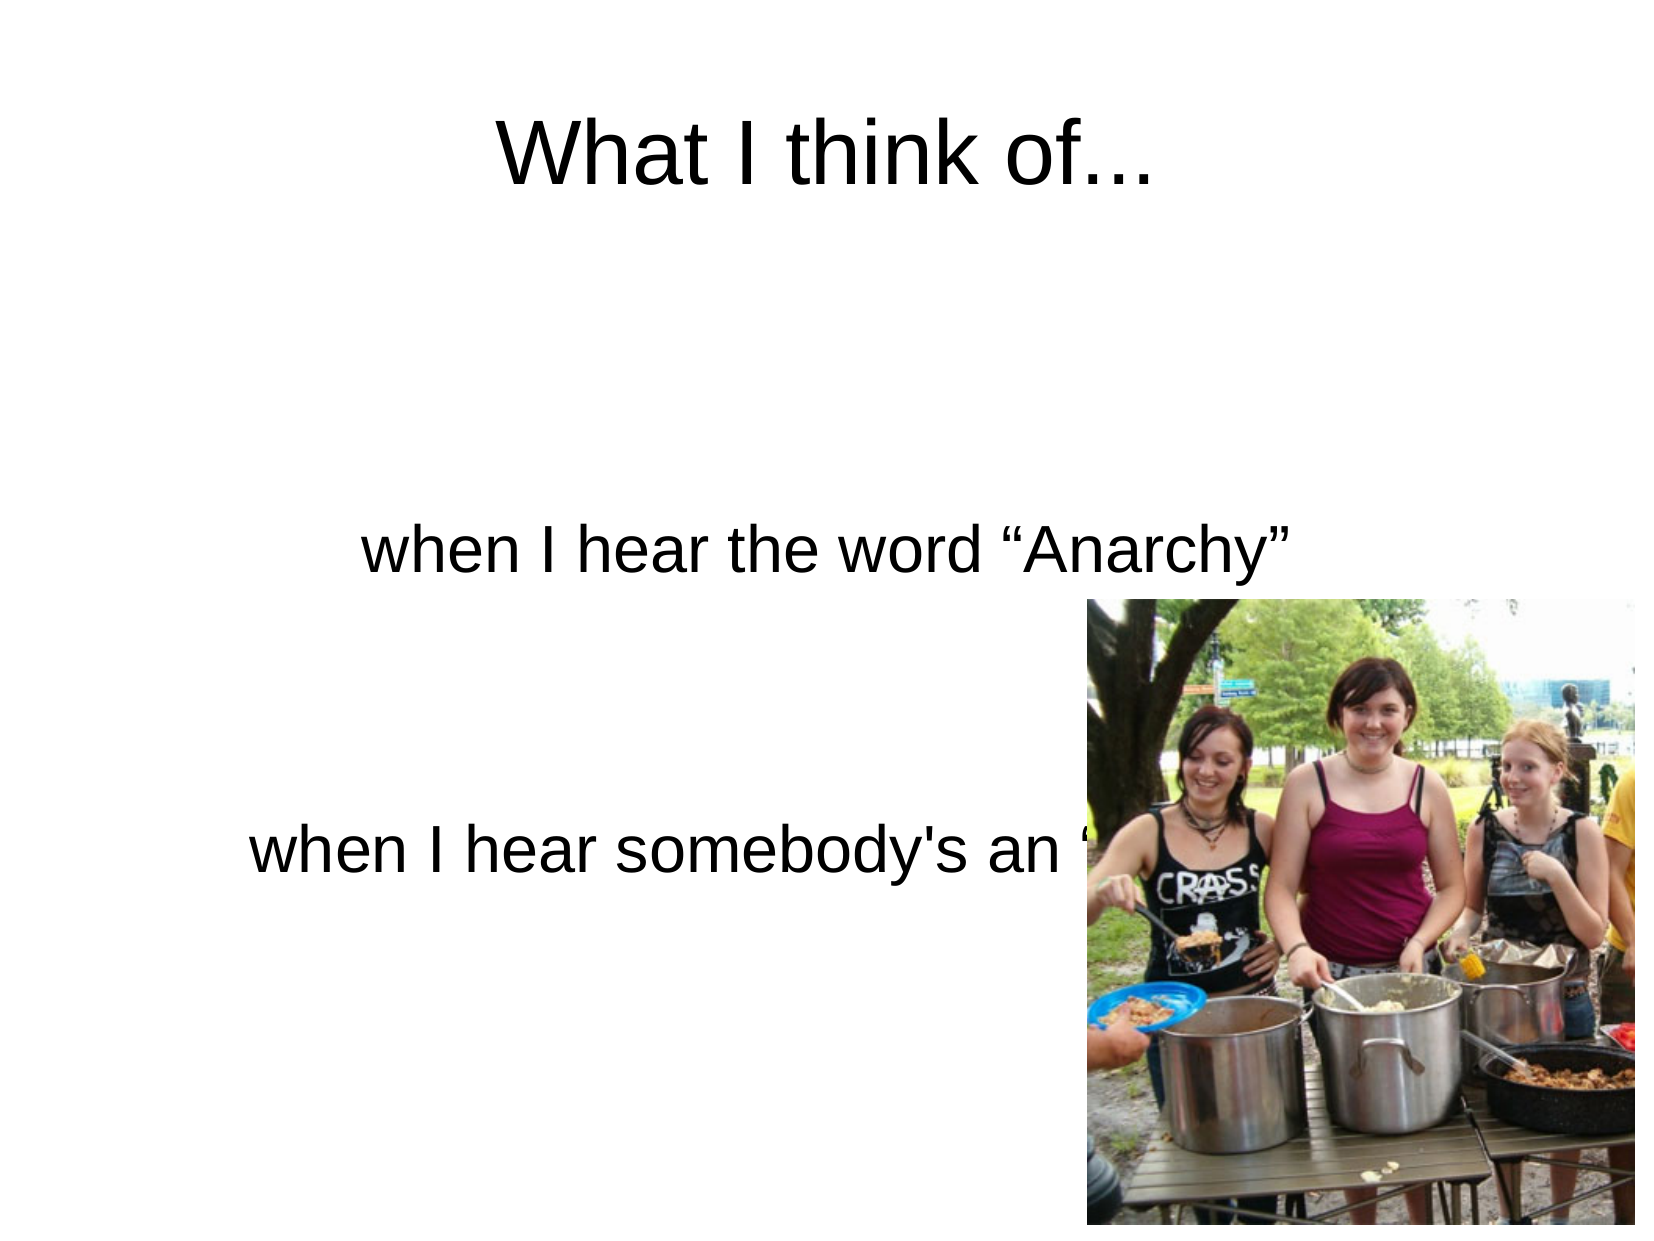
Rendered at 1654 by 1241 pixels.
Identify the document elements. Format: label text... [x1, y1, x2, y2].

title What I think of... [82, 56, 1571, 250]
picture [1087, 599, 1635, 1225]
subtitle when I hear the word “Anarchy” when I hear somebody's an “Anarchist” [82, 297, 1571, 1102]
